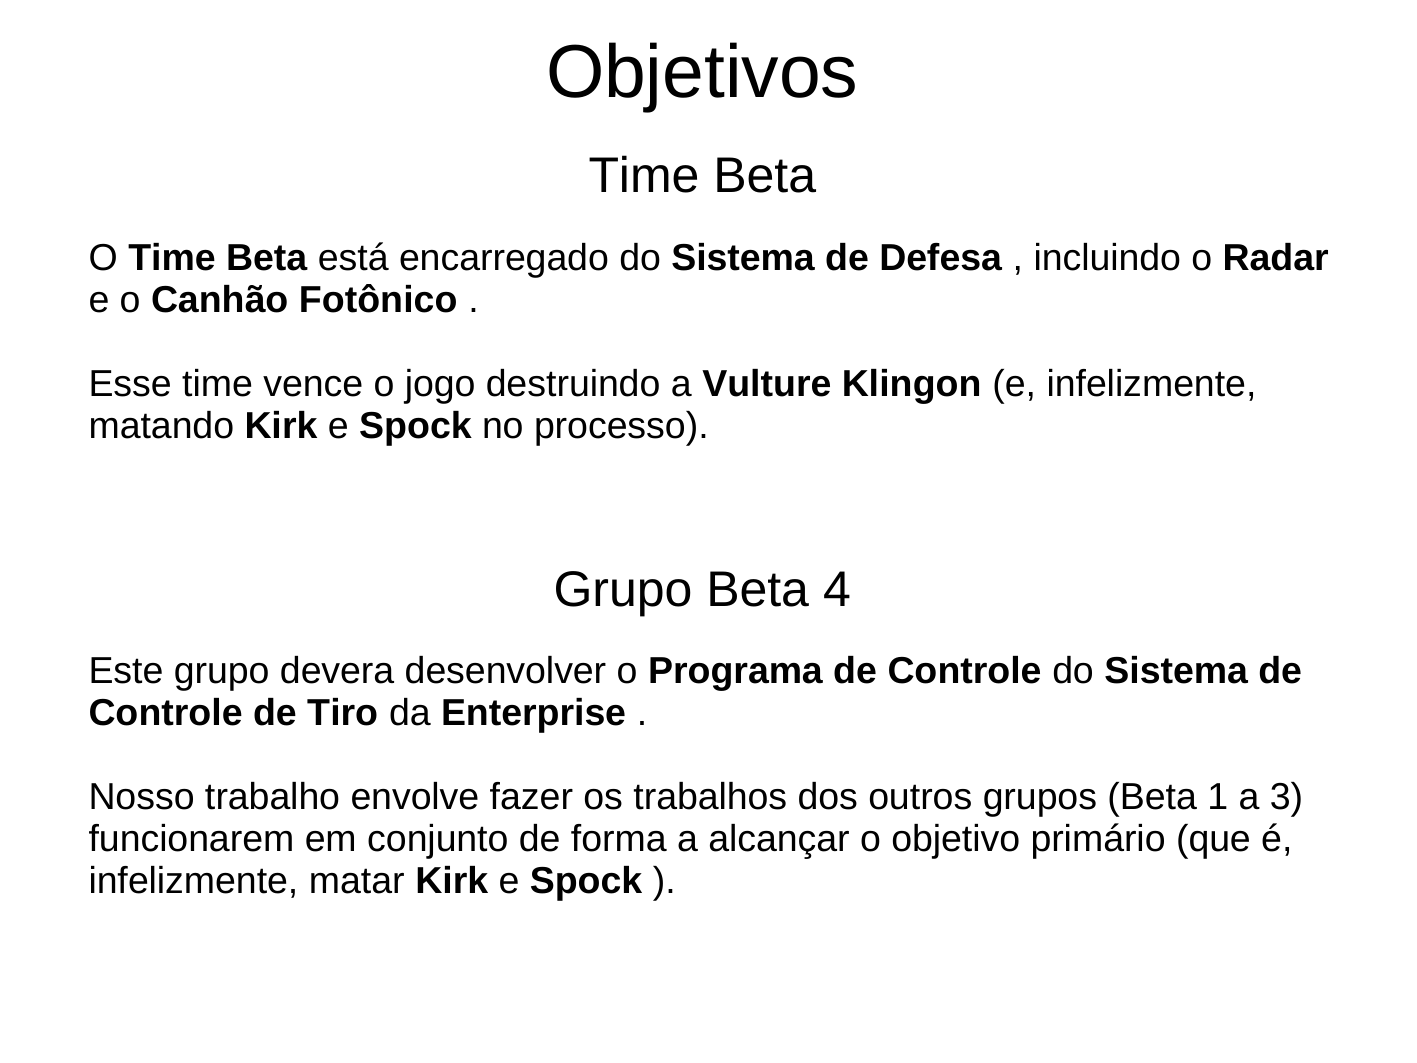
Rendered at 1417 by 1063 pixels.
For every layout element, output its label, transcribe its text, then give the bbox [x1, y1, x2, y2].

text_box Time Beta [59, 147, 1359, 224]
text_box O Time Beta está encarregado do Sistema de Defesa , incluindo o Radar e o Canhão Fotônico . Esse time vence o jogo destruindo a Vulture Klingon (e, infelizmente, matando Kirk e Spock no processo). [88, 236, 1359, 524]
text_box Grupo Beta 4 [59, 560, 1359, 637]
text_box Este grupo devera desenvolver o Programa de Controle do Sistema de Controle de Tiro da Enterprise . Nosso trabalho envolve fazer os trabalhos dos outros grupos (Beta 1 a 3) funcionarem em conjunto de forma a alcançar o objetivo primário (que é, infelizmente, matar Kirk e Spock ). [88, 649, 1359, 937]
text_box Objetivos [59, 29, 1359, 143]
